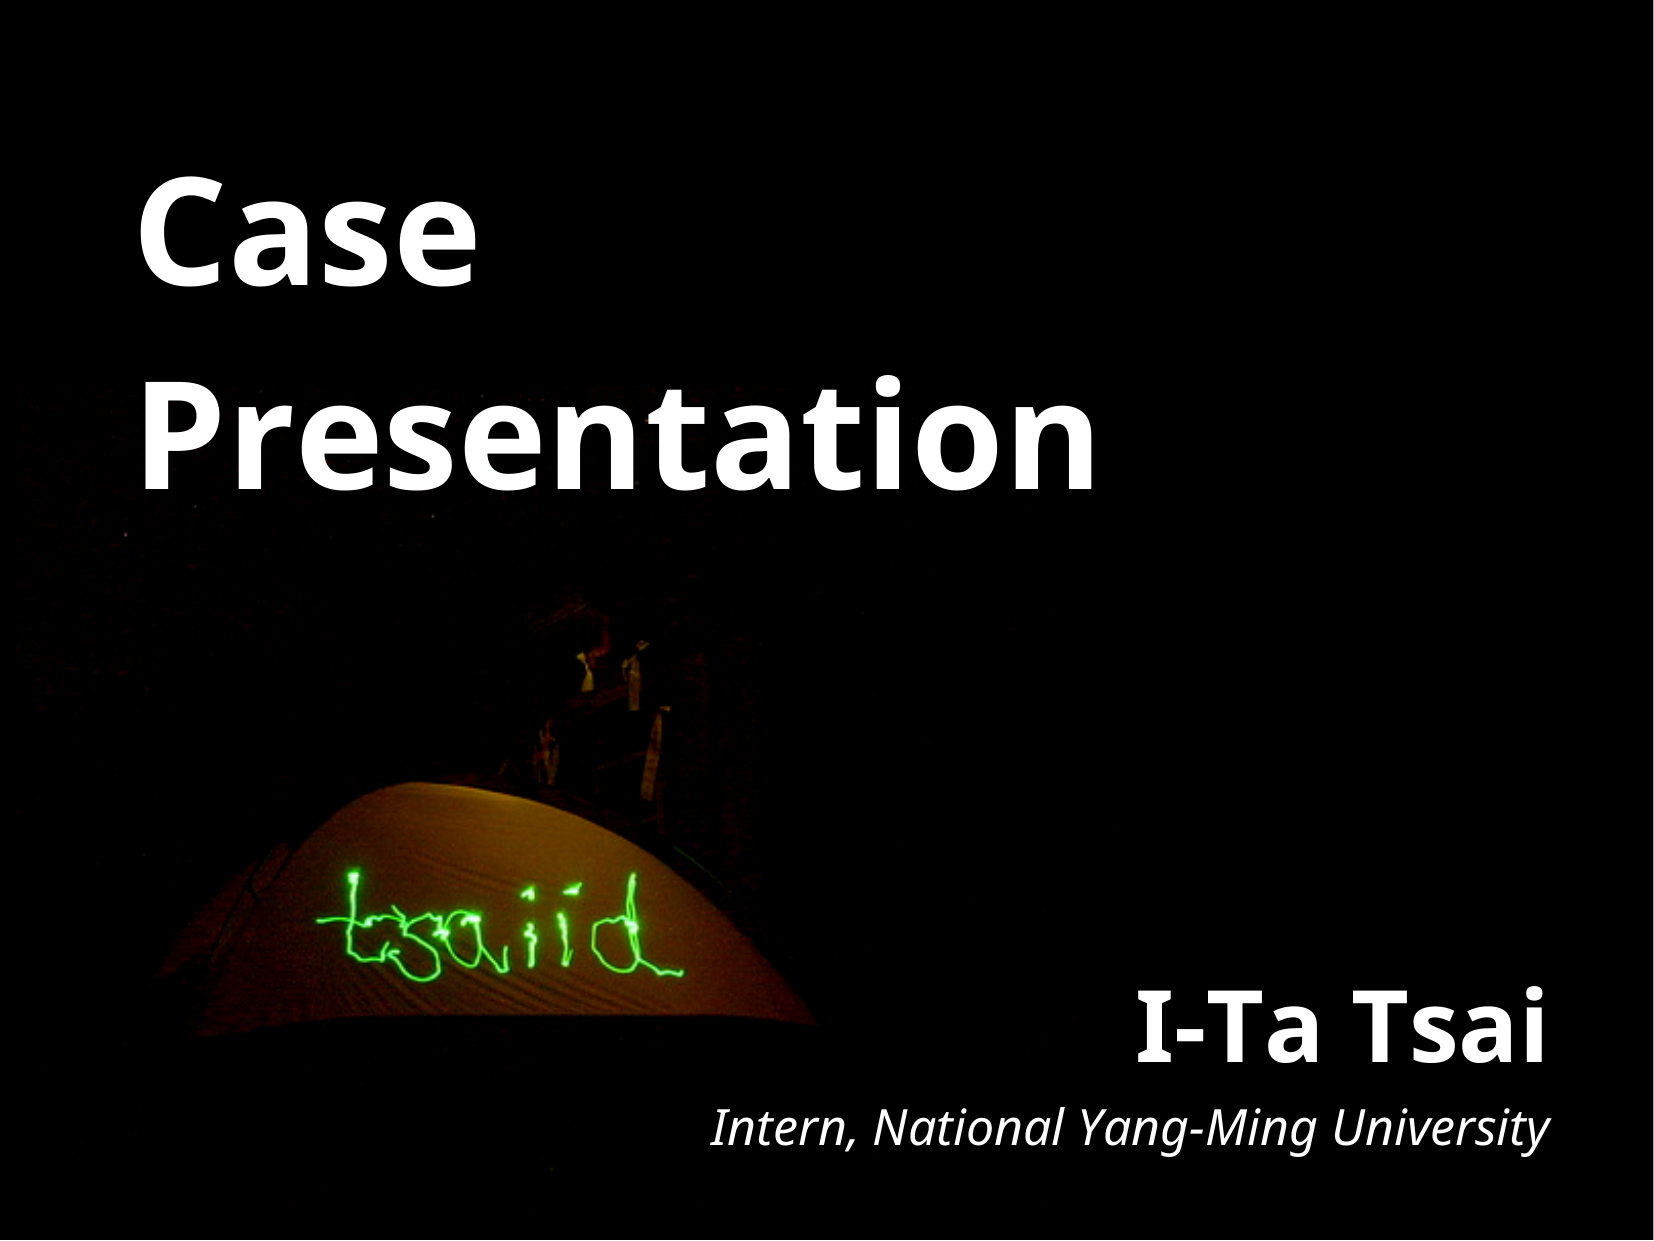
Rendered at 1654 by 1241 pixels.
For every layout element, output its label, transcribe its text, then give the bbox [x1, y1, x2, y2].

text_box Case Presentation [118, 118, 1506, 315]
picture [168, 401, 196, 432]
text_box I-Ta Tsai Intern, National Yang-Ming University [649, 947, 1565, 1149]
picture [15, 386, 1129, 1220]
